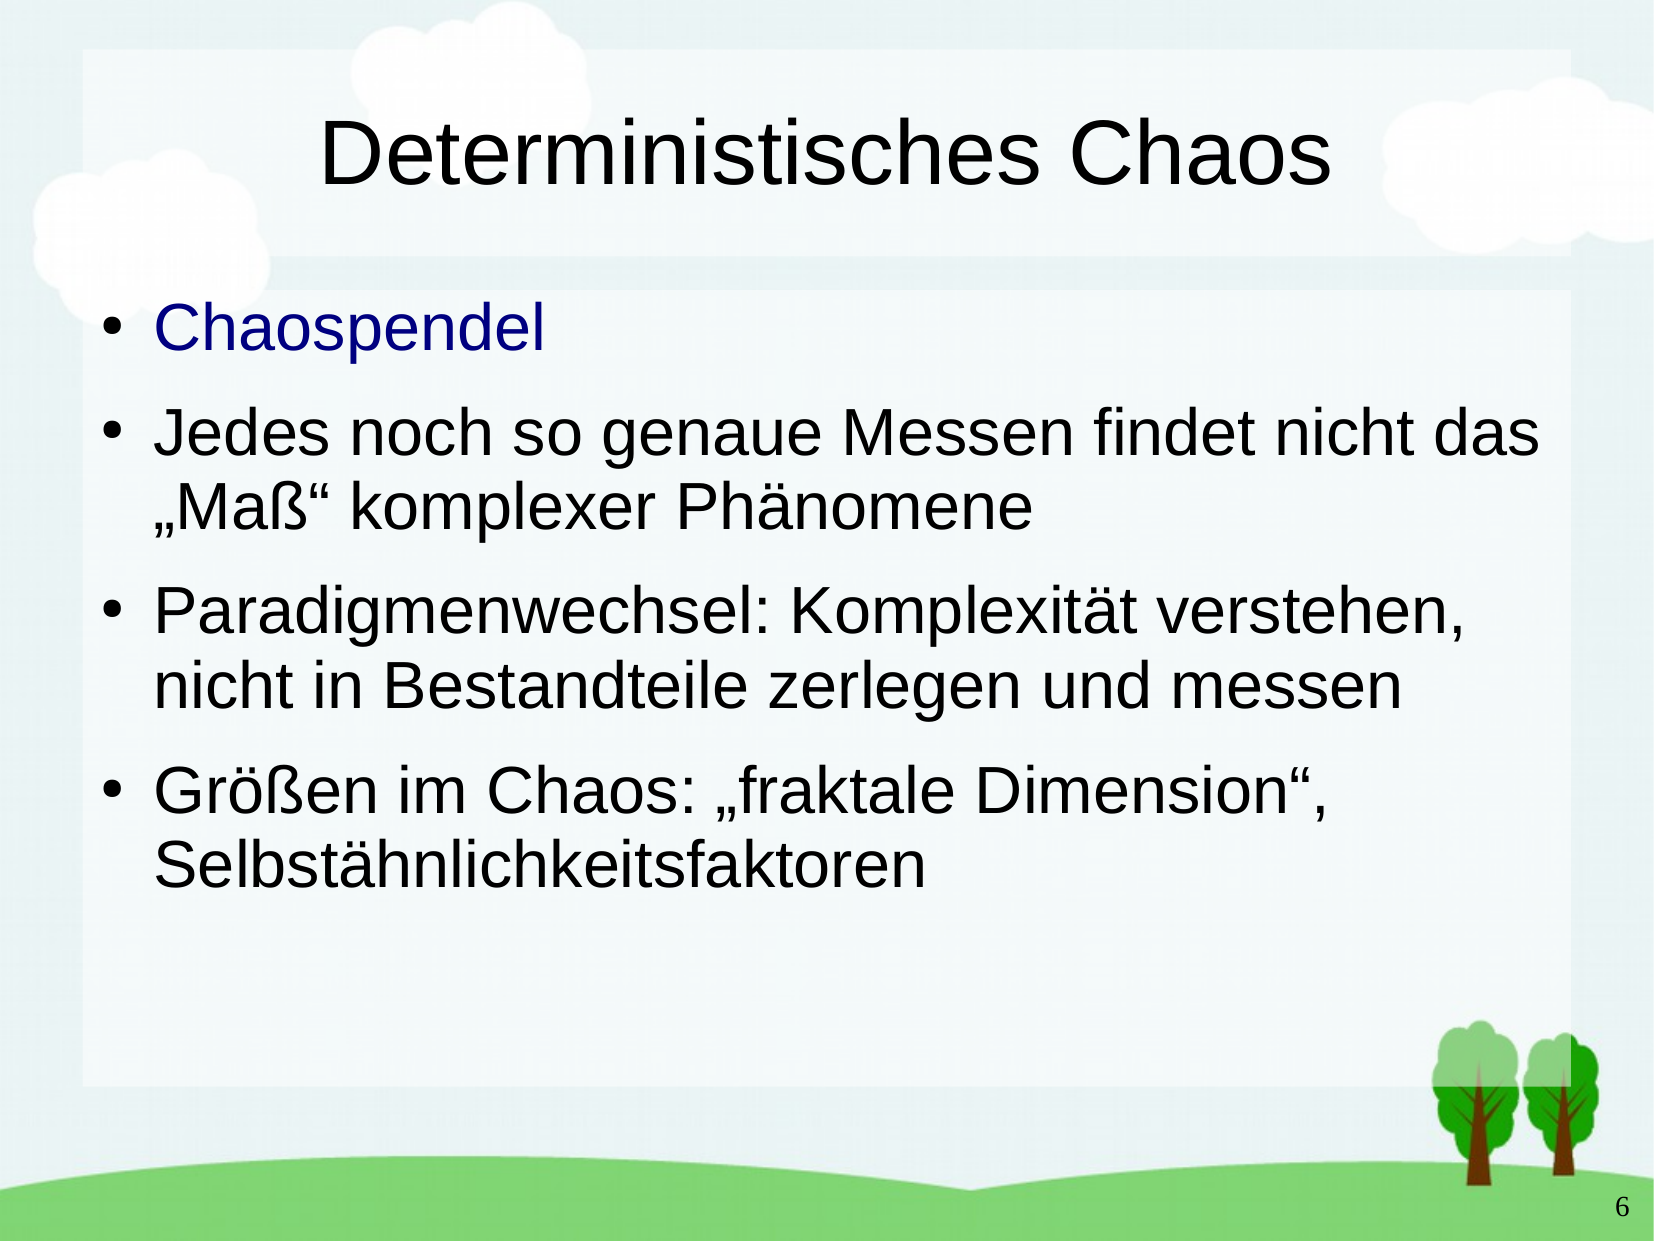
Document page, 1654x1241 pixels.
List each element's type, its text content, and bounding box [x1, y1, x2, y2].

picture [0, 0, 1654, 1241]
list Chaospendel Jedes noch so genaue Messen findet nicht das „Maß“ komplexer Phänomene Paradigmenwechsel: Komplexität verstehen, nicht in Bestandteile zerlegen und messen Größen im Chaos: „fraktale Dimension“, Selbstähnlichkeitsfaktoren [82, 290, 1571, 1087]
title Deterministisches Chaos [82, 49, 1571, 257]
